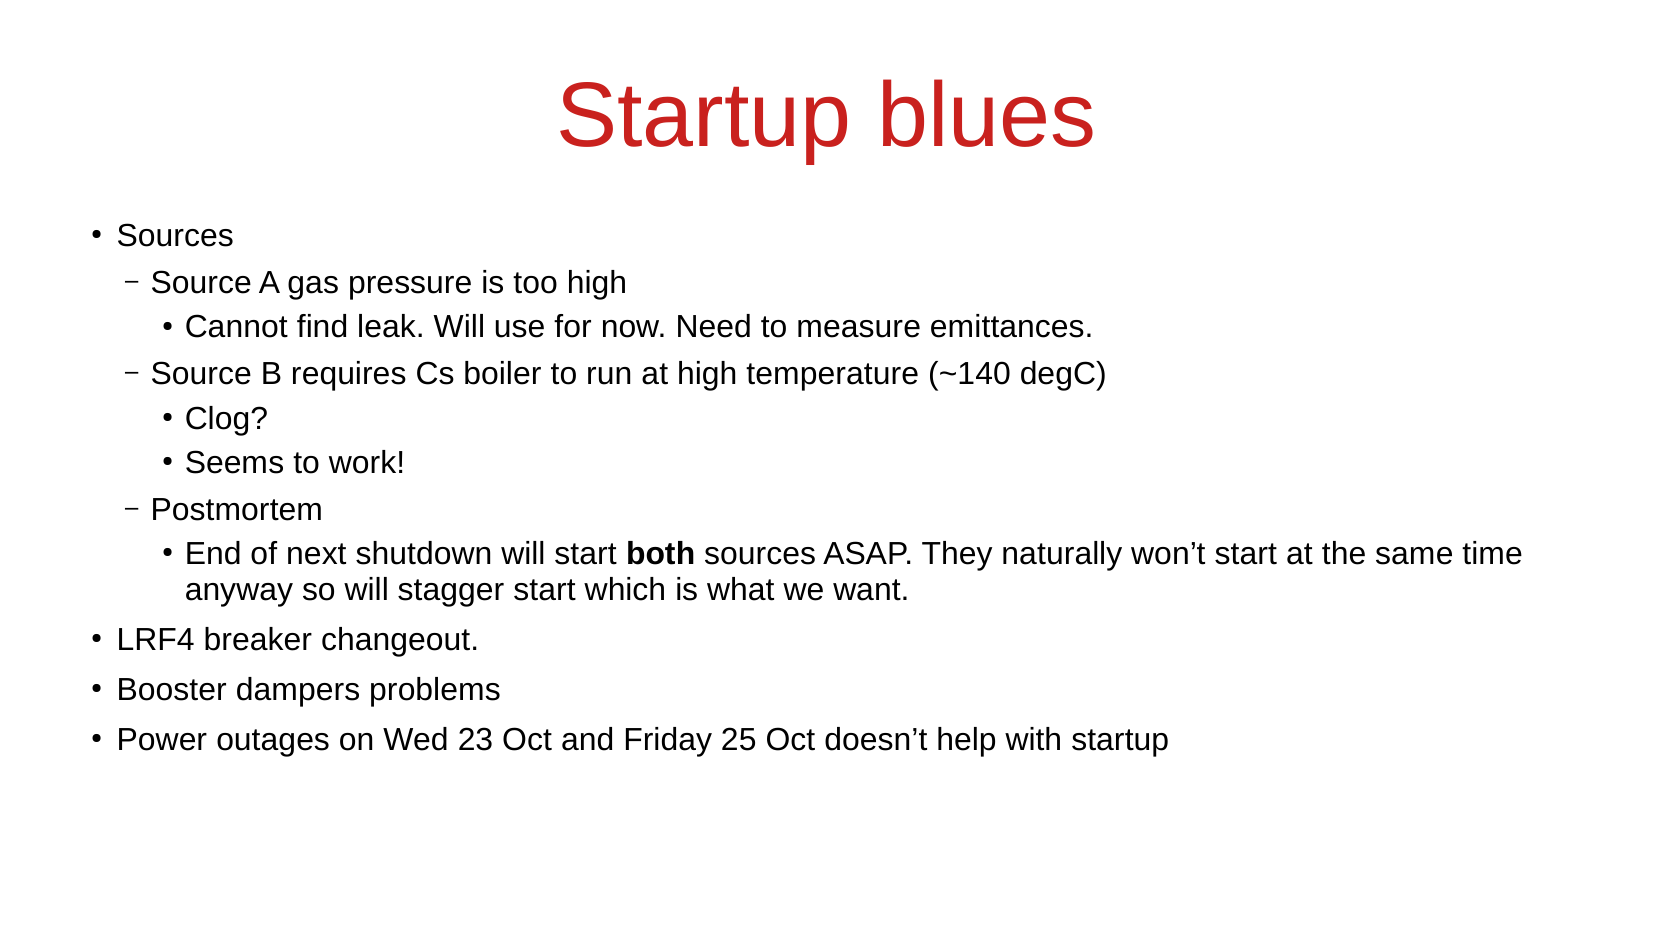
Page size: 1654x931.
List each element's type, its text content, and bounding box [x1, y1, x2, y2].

list Sources Source A gas pressure is too high Cannot find leak. Will use for now. Need to measure emittances. Source B requires Cs boiler to run at high temperature (~140 degC) Clog? Seems to work! Postmortem End of next shutdown will start both sources ASAP. They naturally won’t start at the same time anyway so will stagger start which is what we want. LRF4 breaker changeout. Booster dampers problems Power outages on Wed 23 Oct and Friday 25 Oct doesn’t help with startup [82, 217, 1571, 758]
title Startup blues [82, 37, 1571, 193]
